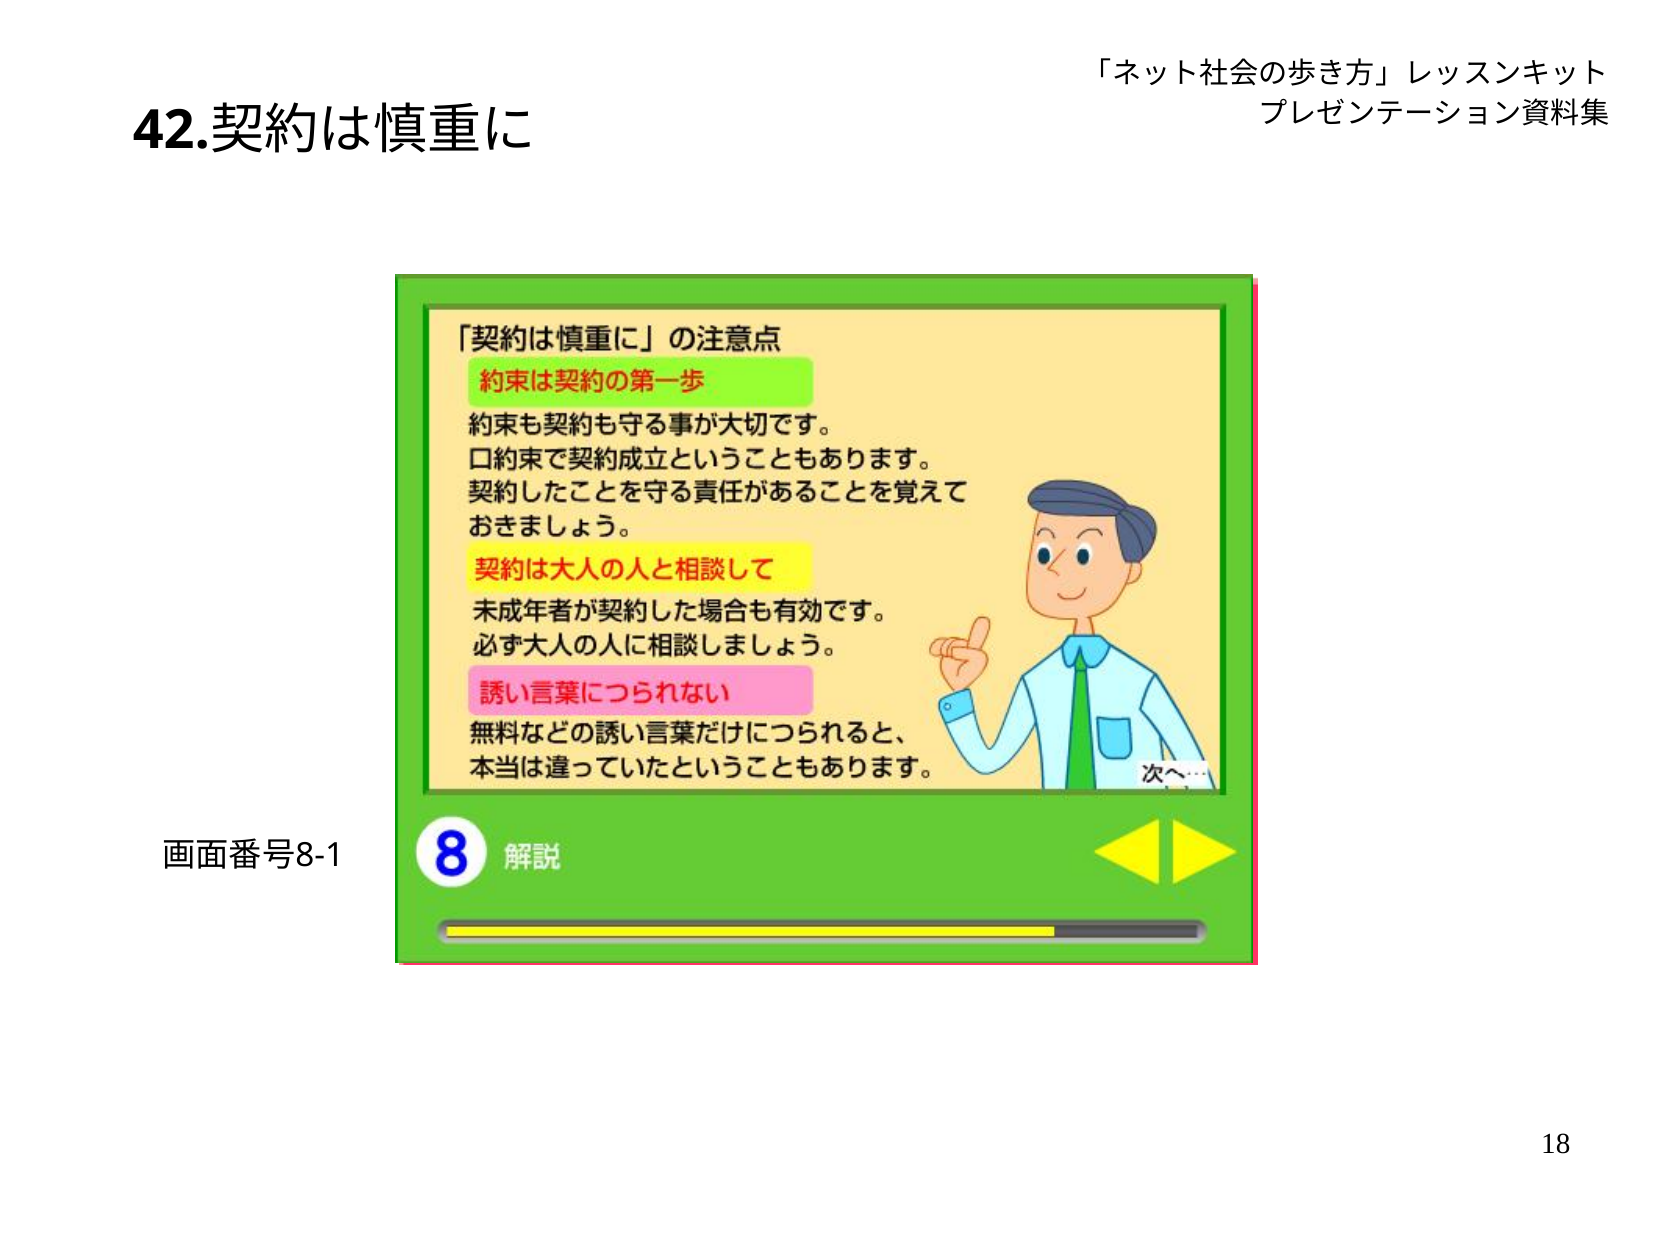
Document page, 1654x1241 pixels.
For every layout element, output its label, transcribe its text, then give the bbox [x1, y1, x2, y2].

text_box 42.契約は慎重に [118, 88, 1241, 169]
picture [395, 274, 1258, 965]
text_box 画面番号8-1 [147, 826, 384, 882]
text_box 「ネット社会の歩き方」レッスンキット プレゼンテーション資料集 [1062, 44, 1625, 139]
